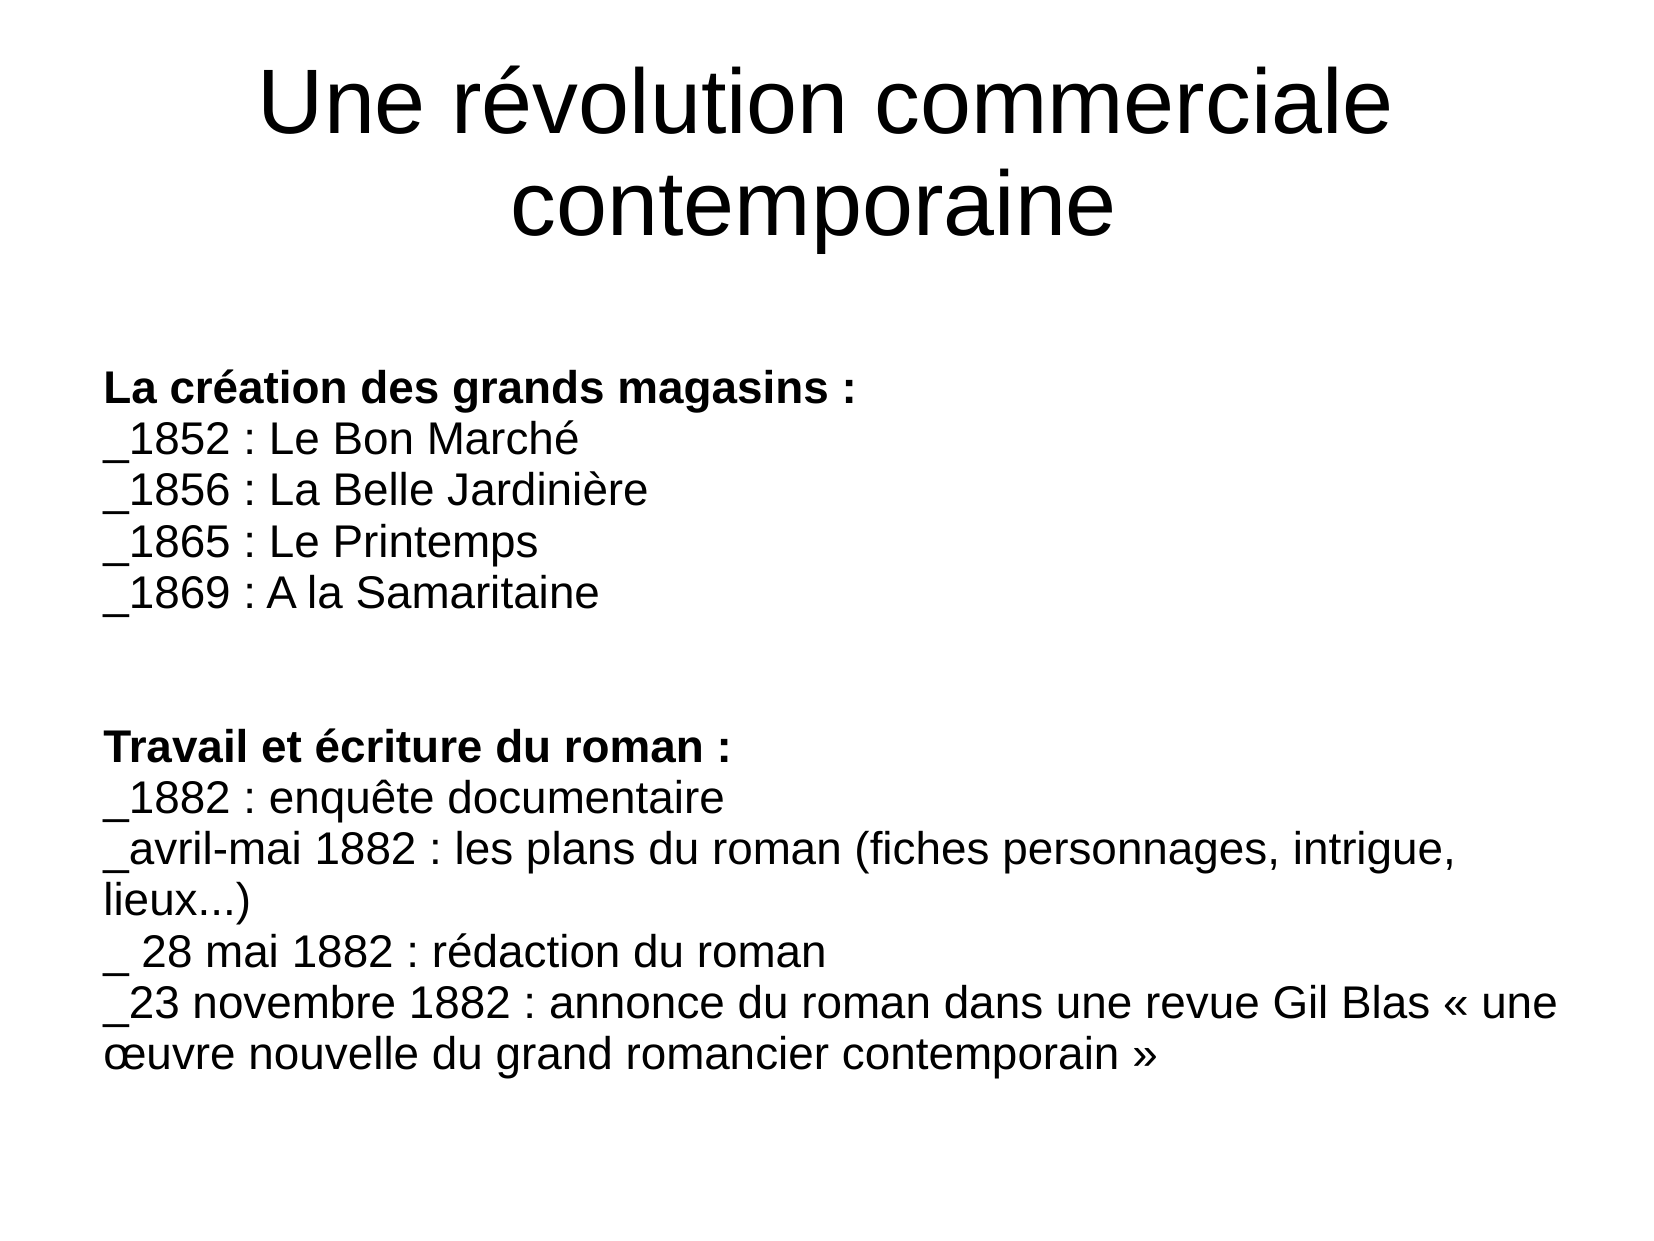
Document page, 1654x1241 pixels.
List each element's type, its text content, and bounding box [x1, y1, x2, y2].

text_box La création des grands magasins : _1852 : Le Bon Marché _1856 : La Belle Jardinière _1865 : Le Printemps _1869 : A la Samaritaine Travail et écriture du roman : _1882 : enquête documentaire _avril-mai 1882 : les plans du roman (fiches personnages, intrigue, lieux...) _ 28 mai 1882 : rédaction du roman _23 novembre 1882 : annonce du roman dans une revue Gil Blas « une œuvre nouvelle du grand romancier contemporain » [88, 354, 1595, 1171]
title Une révolution commerciale contemporaine [82, 49, 1571, 257]
